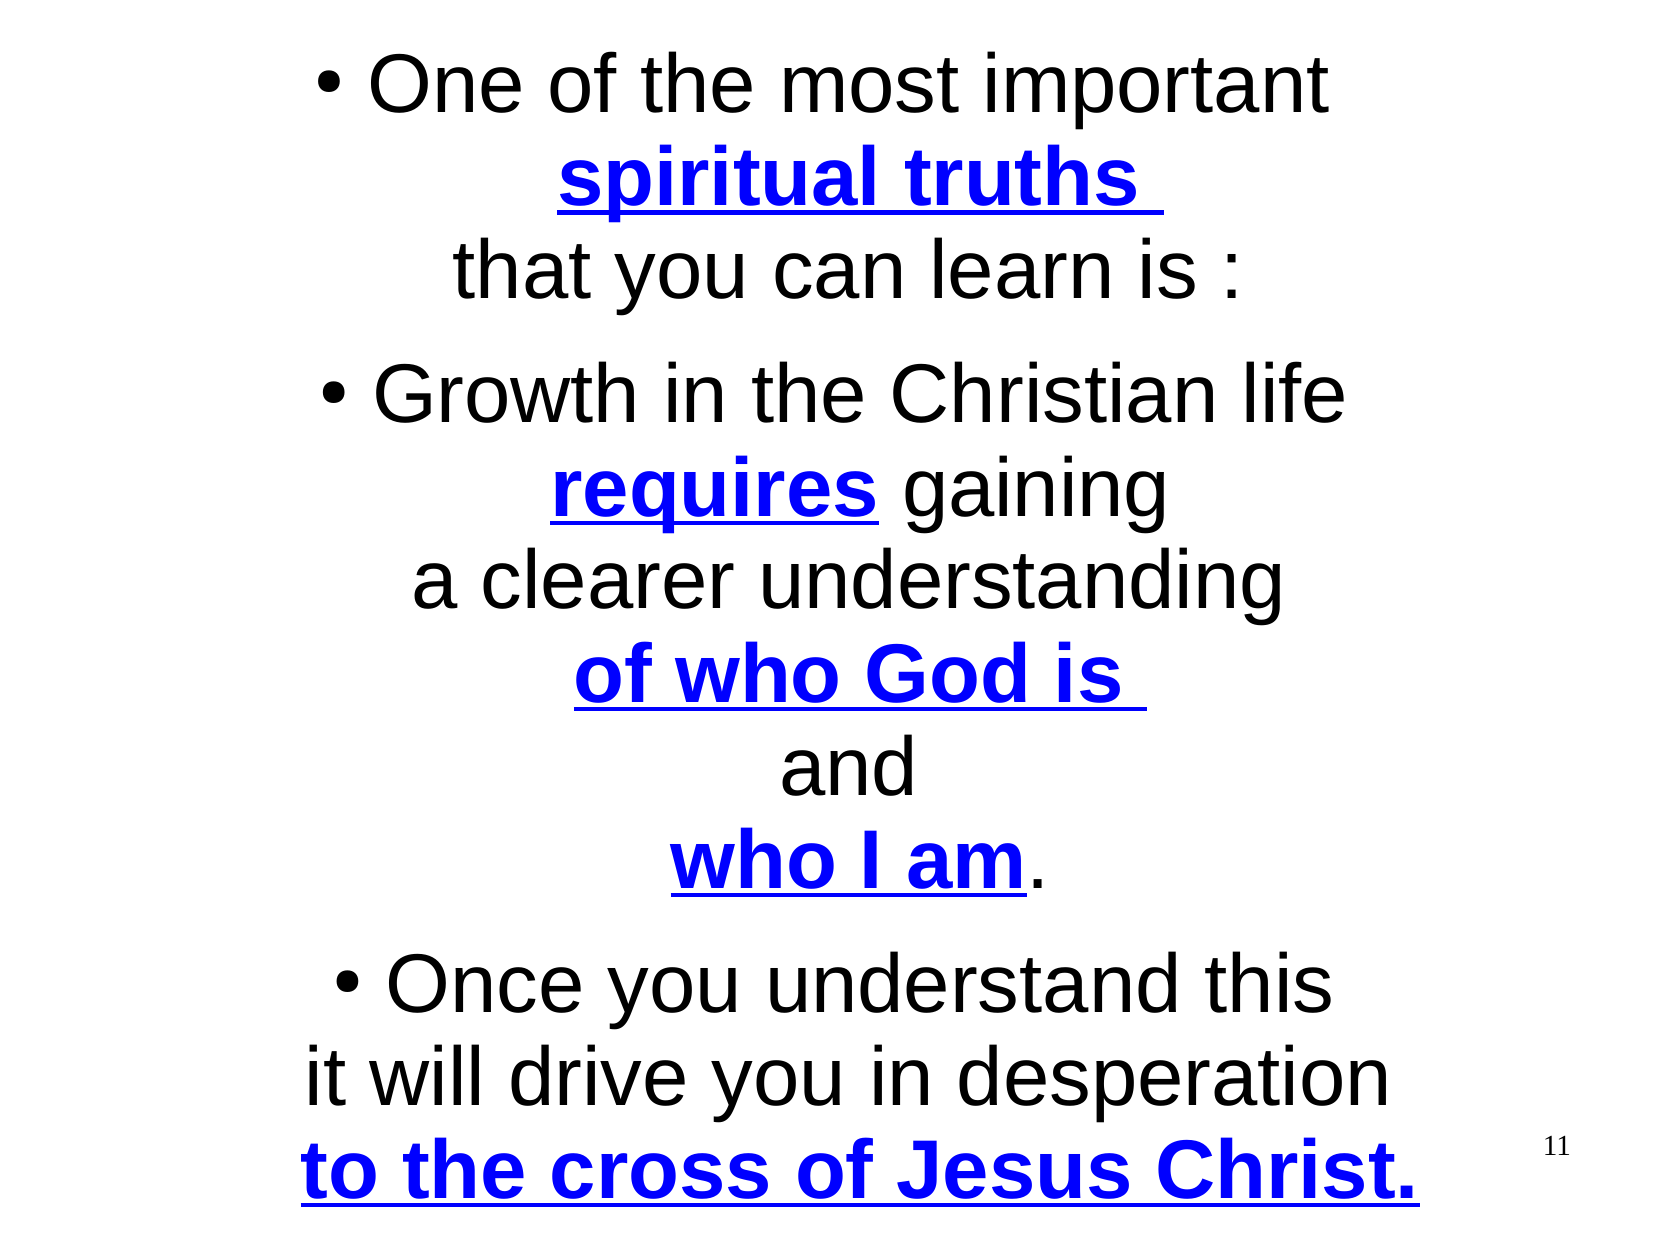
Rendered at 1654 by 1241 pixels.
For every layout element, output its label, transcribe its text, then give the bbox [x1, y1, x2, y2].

list One of the most important spiritual truths that you can learn is : Growth in the Christian life requires gaining a clearer understanding of who God is and who I am. Once you understand this it will drive you in desperation to the cross of Jesus Christ. [37, 37, 1613, 1238]
